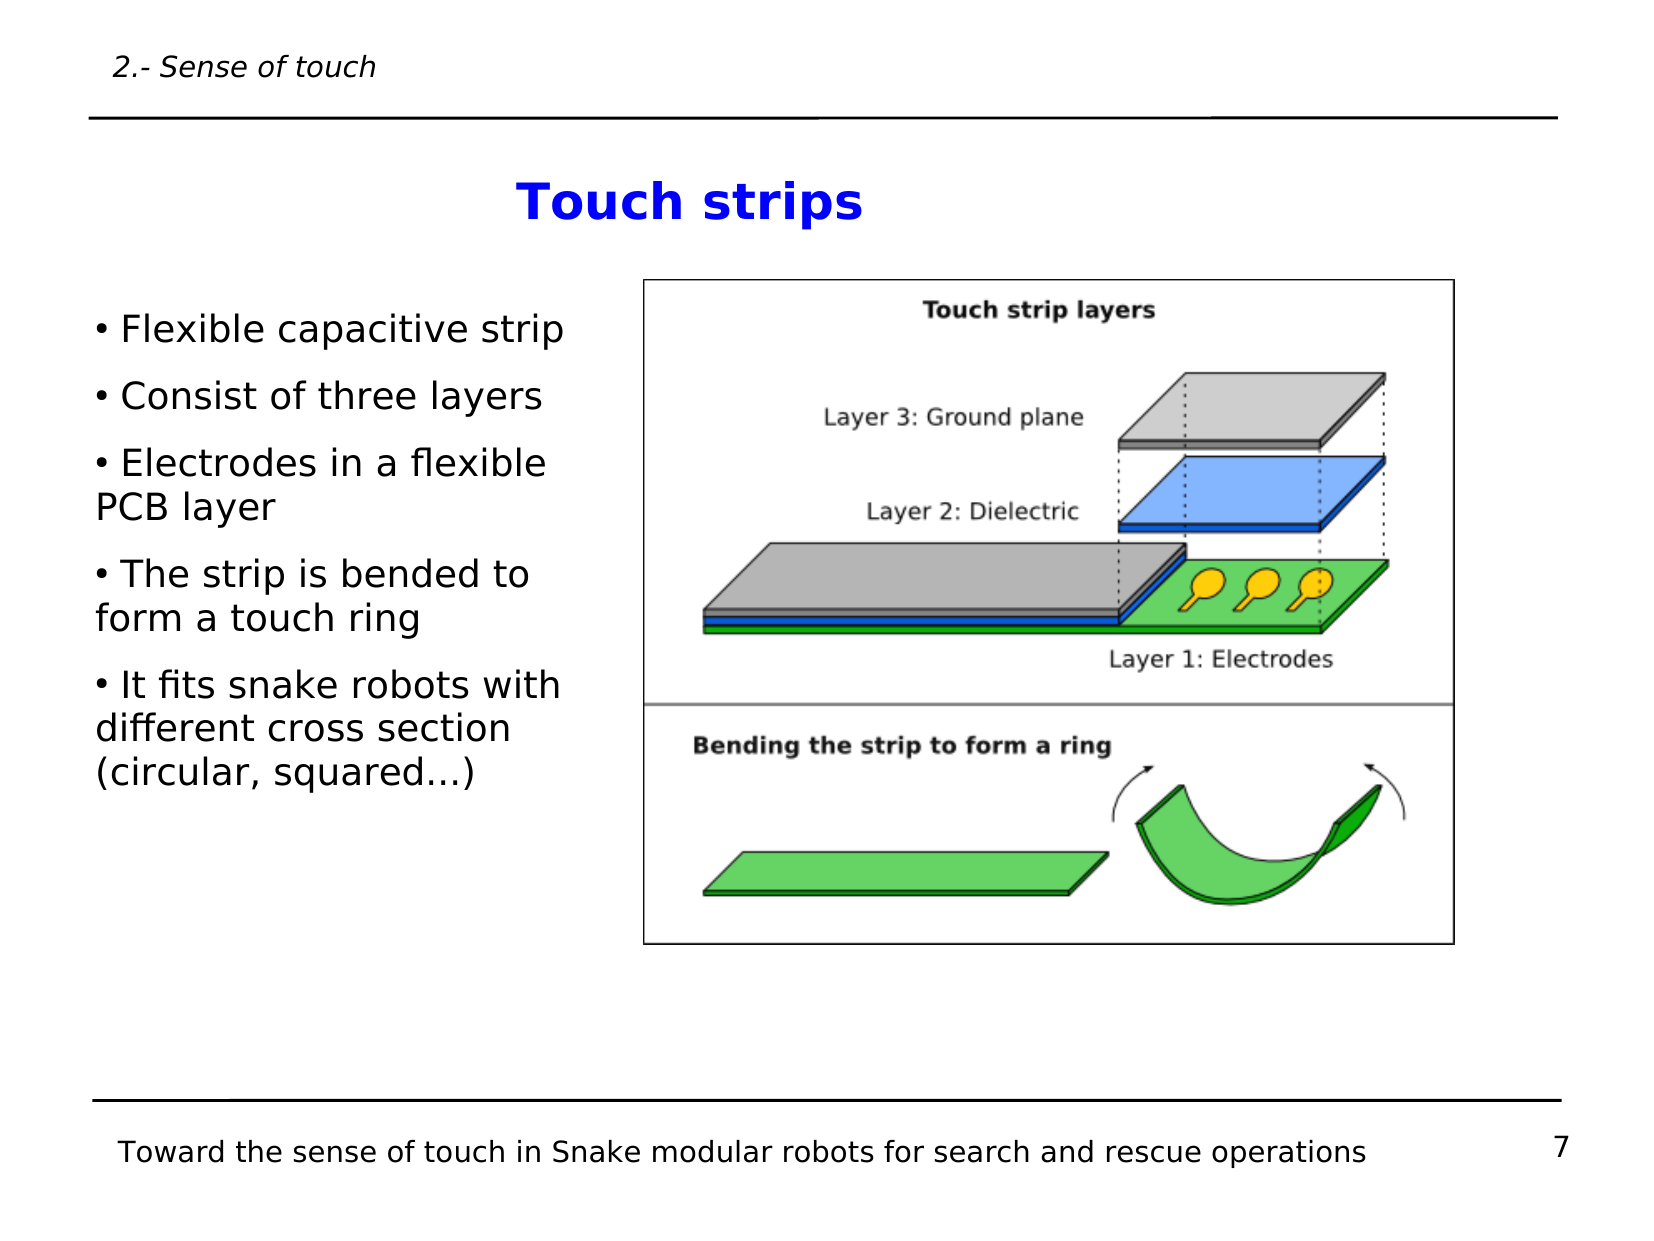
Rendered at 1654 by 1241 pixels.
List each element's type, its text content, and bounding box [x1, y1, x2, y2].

text_box Flexible capacitive strip Consist of three layers Electrodes in a flexible PCB layer The strip is bended to form a touch ring It fits snake robots with different cross section (circular, squared...) [80, 300, 610, 802]
text_box 2.- Sense of touch [97, 42, 393, 93]
text_box Touch strips [501, 165, 1104, 239]
picture [643, 279, 1455, 945]
text_box Toward the sense of touch in Snake modular robots for search and rescue operations [103, 1127, 1384, 1177]
